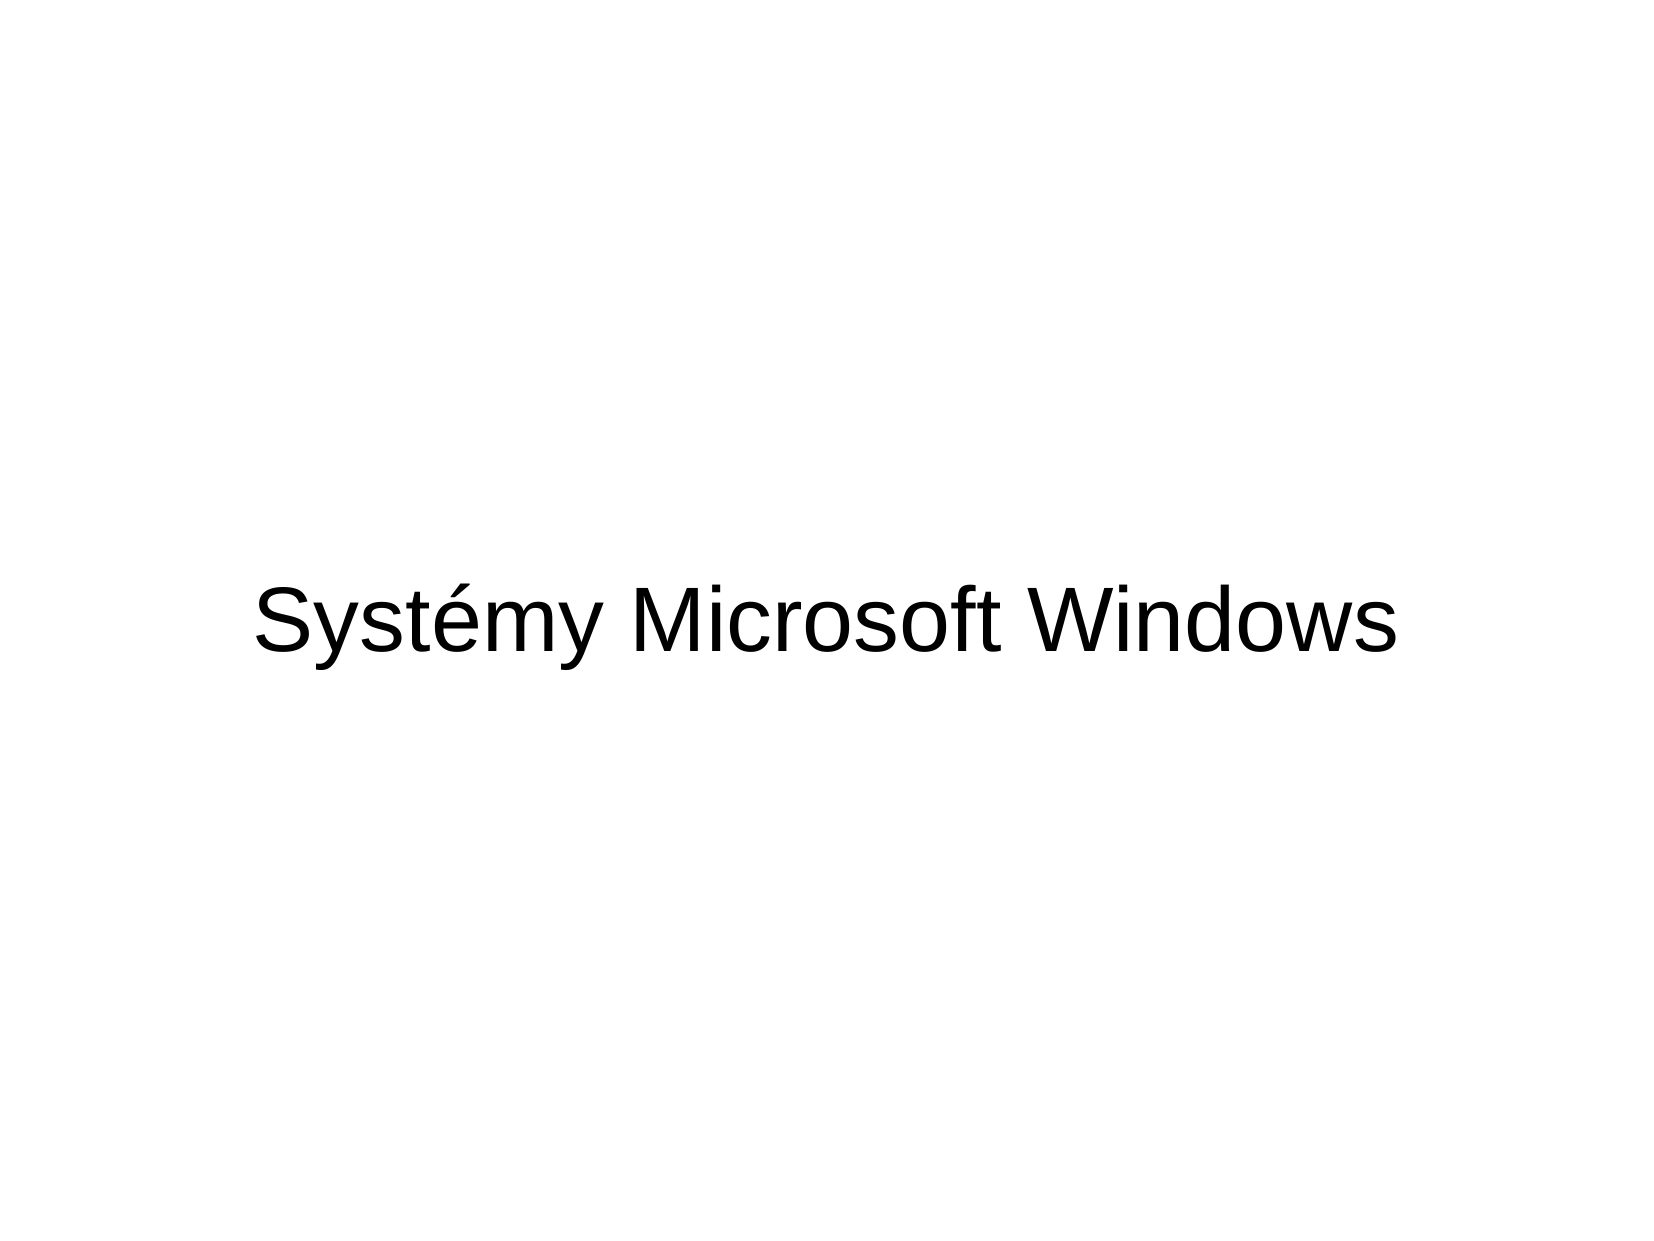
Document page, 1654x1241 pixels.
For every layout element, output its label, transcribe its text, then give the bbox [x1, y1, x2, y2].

title Systémy Microsoft Windows [82, 516, 1571, 724]
